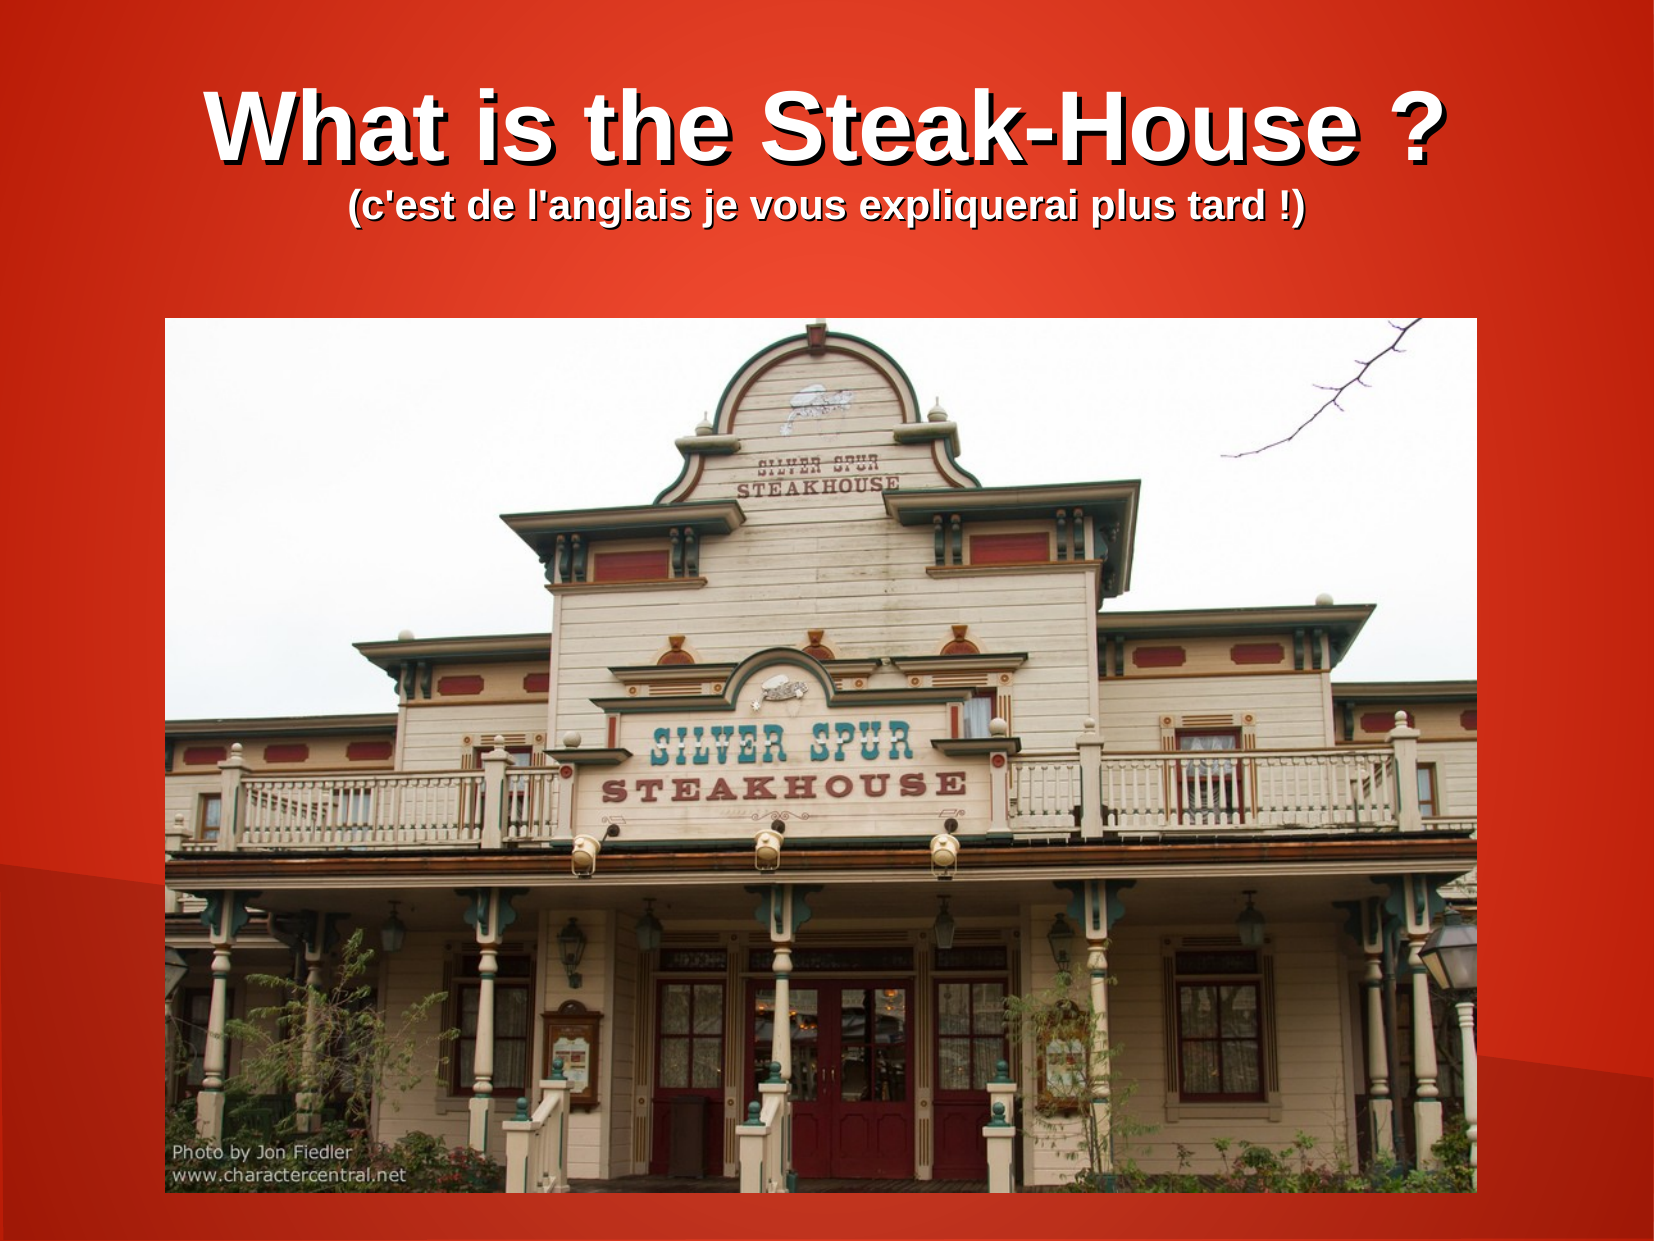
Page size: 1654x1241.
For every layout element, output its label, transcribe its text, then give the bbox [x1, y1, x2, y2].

picture [165, 318, 1477, 1193]
title What is the Steak-House ? (c'est de l'anglais je vous expliquerai plus tard !) [82, 47, 1571, 252]
